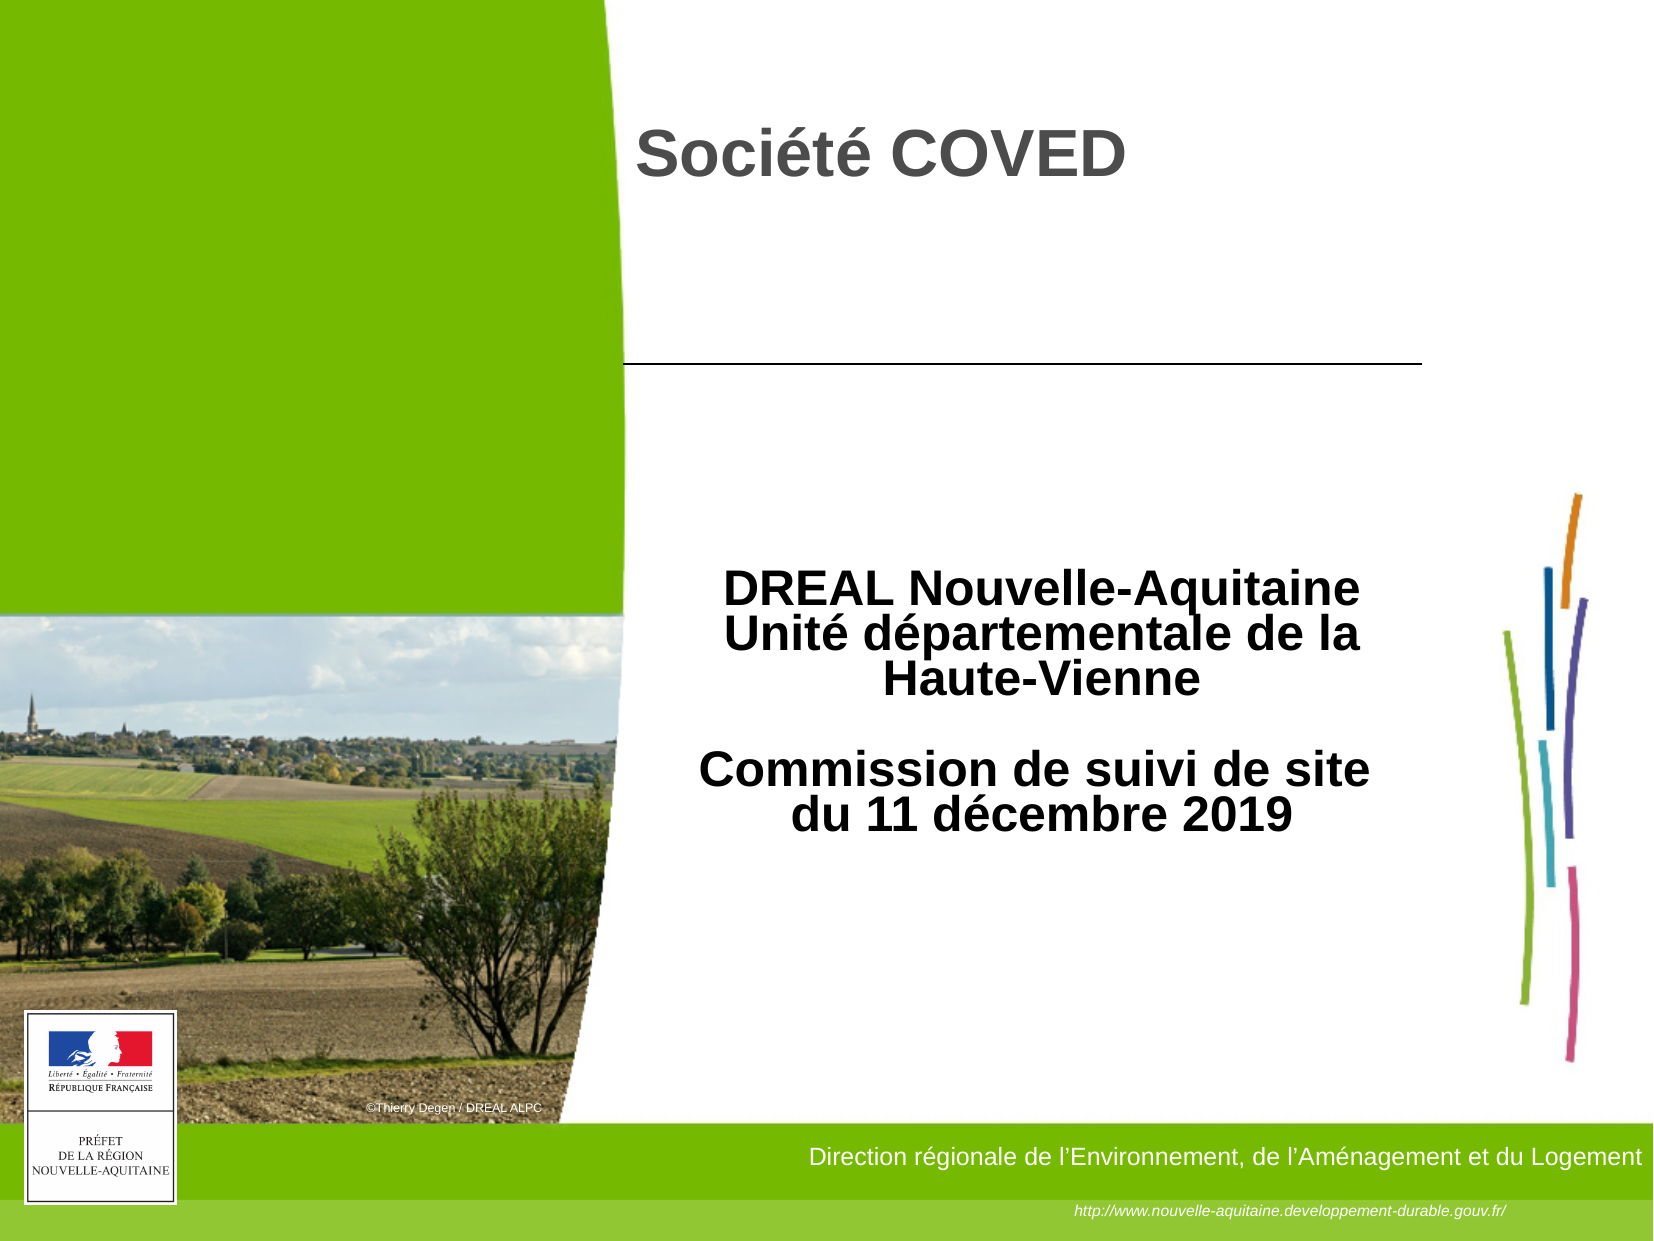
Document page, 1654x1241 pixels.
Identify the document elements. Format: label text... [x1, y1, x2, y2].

picture [0, 0, 1653, 1241]
subtitle DREAL Nouvelle-Aquitaine Unité départementale de la Haute-Vienne Commission de suivi de site du 11 décembre 2019 [648, 562, 1436, 908]
title Société COVED [635, 56, 1580, 250]
